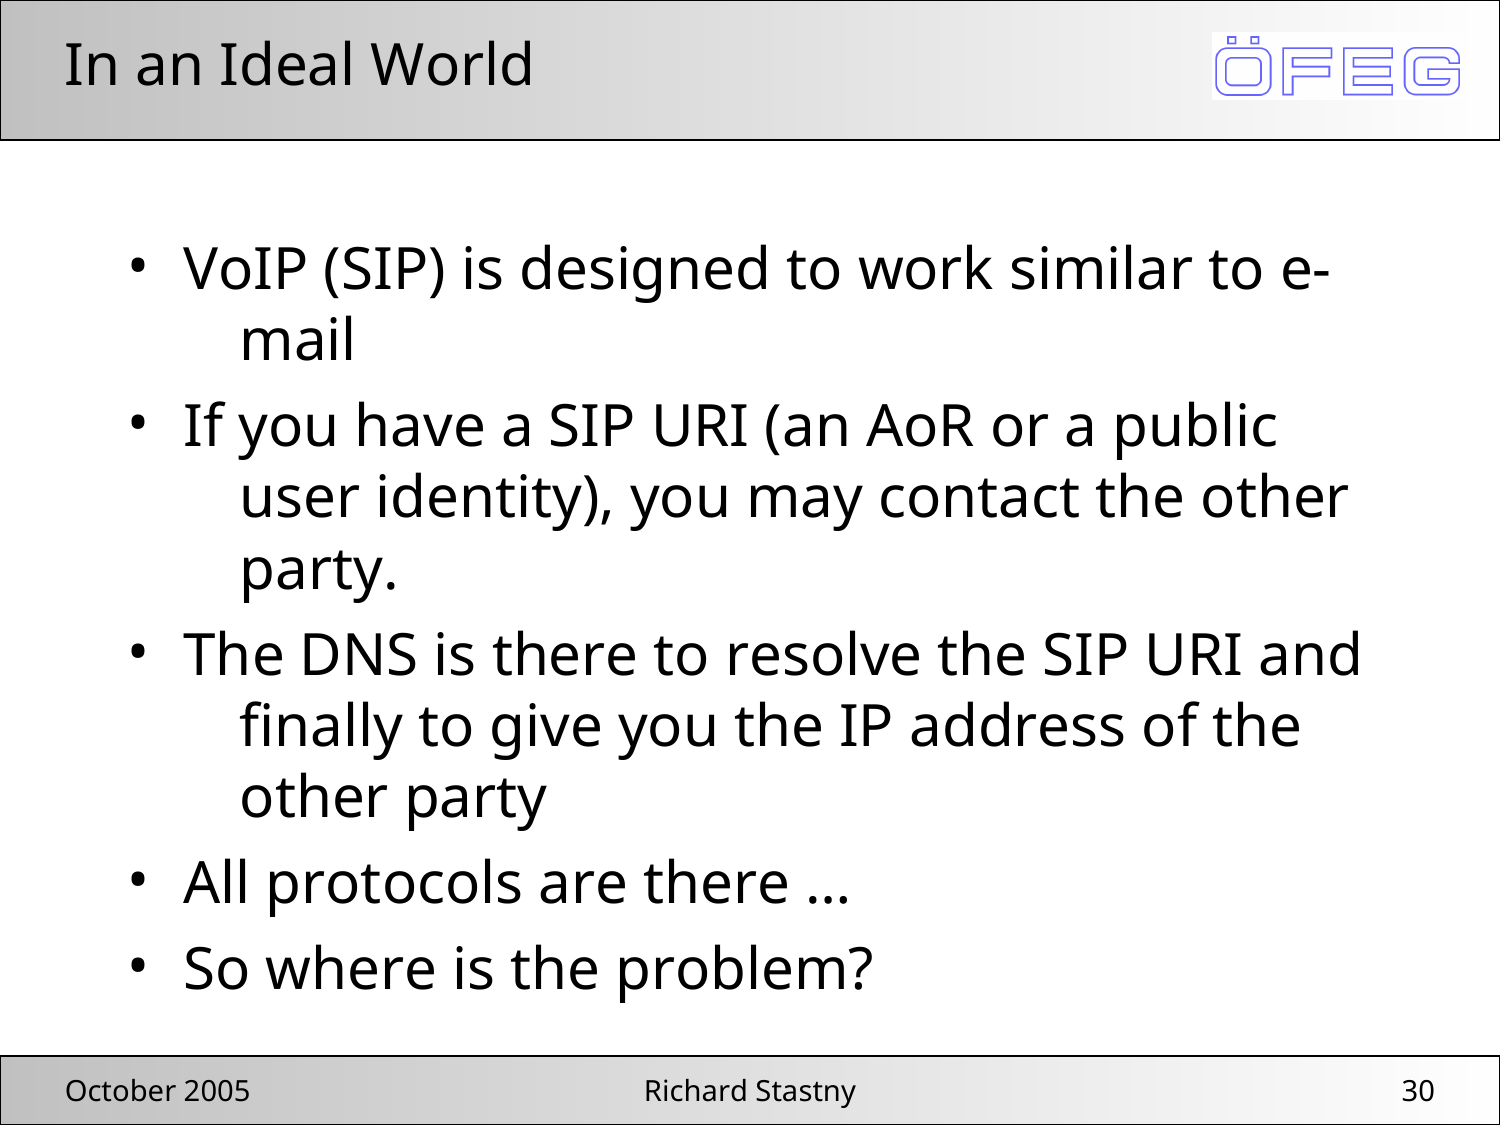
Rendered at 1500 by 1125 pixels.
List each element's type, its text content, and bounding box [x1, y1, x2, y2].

list VoIP (SIP) is designed to work similar to e-mail If you have a SIP URI (an AoR or a public user identity), you may contact the other party. The DNS is there to resolve the SIP URI and finally to give you the IP address of the other party All protocols are there … So where is the problem? [112, 224, 1388, 980]
title In an Ideal World [50, 19, 1176, 106]
picture [1212, 32, 1463, 100]
